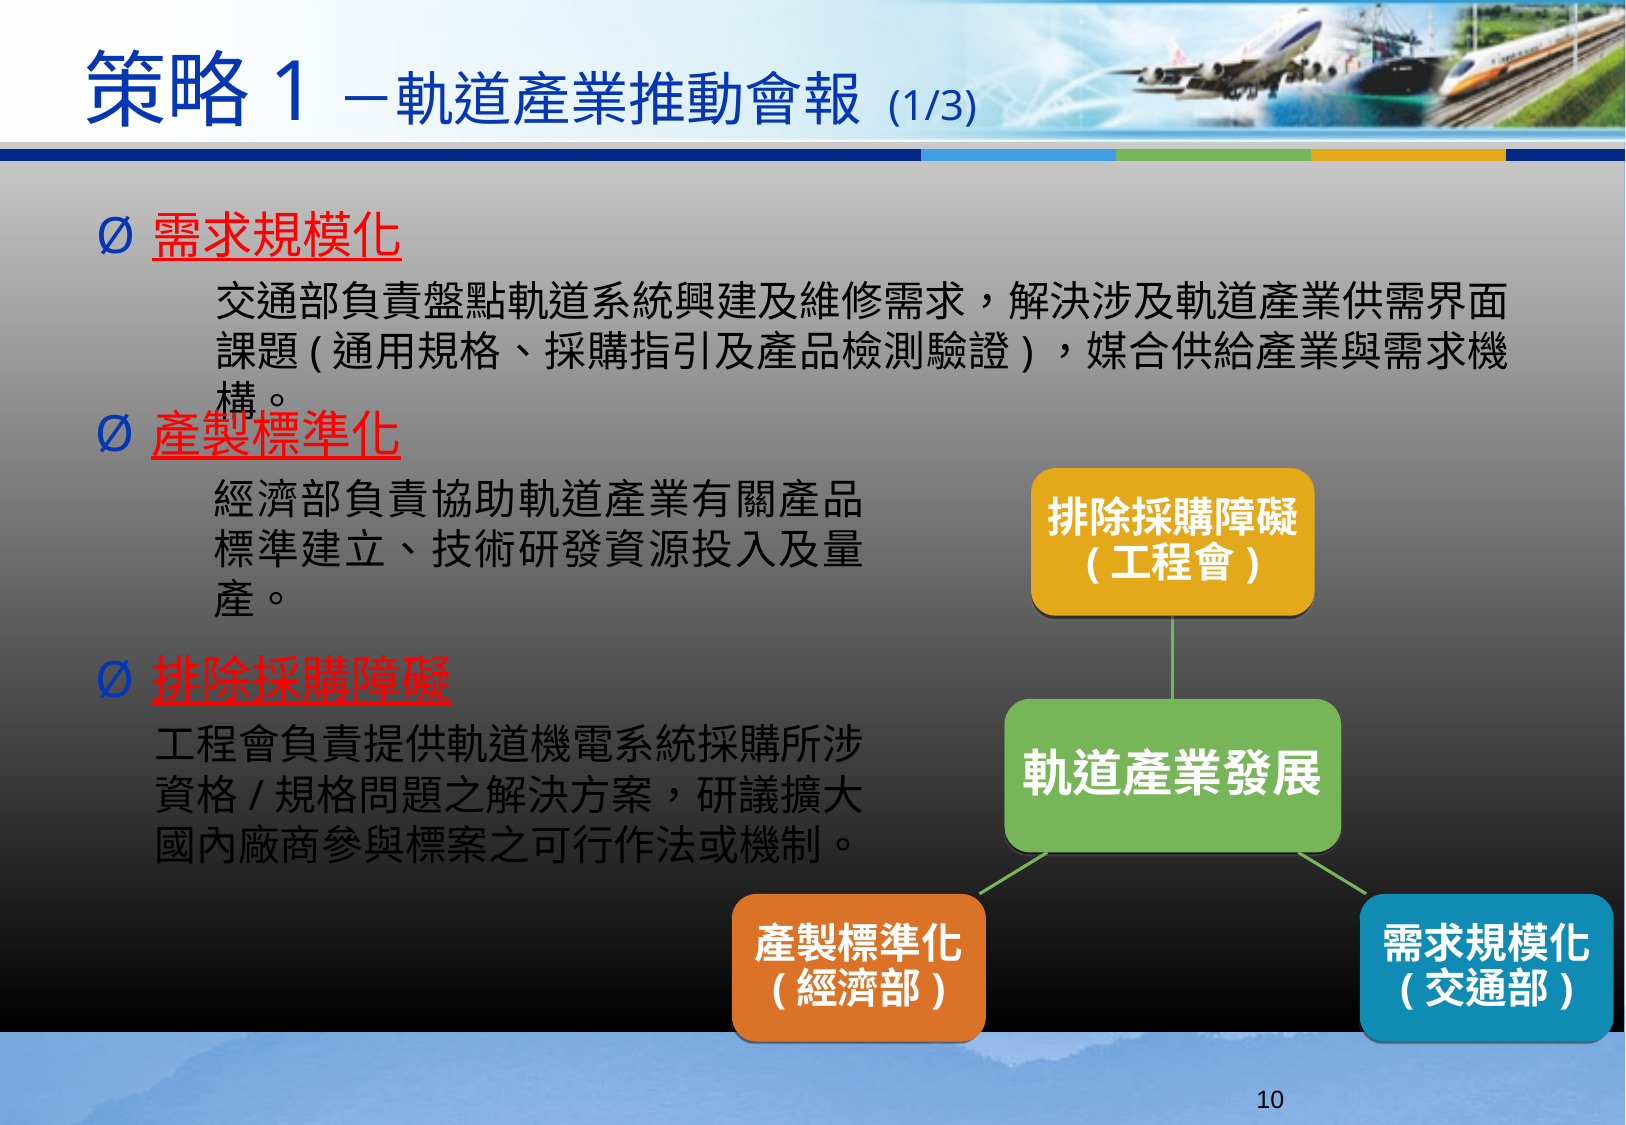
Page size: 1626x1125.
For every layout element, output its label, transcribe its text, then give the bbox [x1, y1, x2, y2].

text_box 產製標準化 (經濟部) [731, 893, 986, 1042]
text_box 需求規模化 (交通部) [1359, 893, 1614, 1042]
text_box 10 [1241, 1071, 1621, 1125]
list 需求規模化 交通部負責盤點軌道系統興建及維修需求，解決涉及軌道產業供需界面課題(通用規格、採購指引及產品檢測驗證)，媒合供給產業與需求機構。 [81, 196, 1555, 1059]
text_box 排除採購障礙 (工程會) [1031, 468, 1315, 616]
text_box 產製標準化 經濟部負責協助軌道產業有關產品標準建立、技術研發資源投入及量產。 排除採購障礙 工程會負責提供軌道機電系統採購所涉資格/規格問題之解決方案，研議擴大國內廠商參與標案之可行作法或機制。 [80, 395, 895, 876]
title 策略1－軌道產業推動會報 (1/3) [68, 19, 1593, 155]
text_box 軌道產業發展 [1004, 698, 1342, 853]
